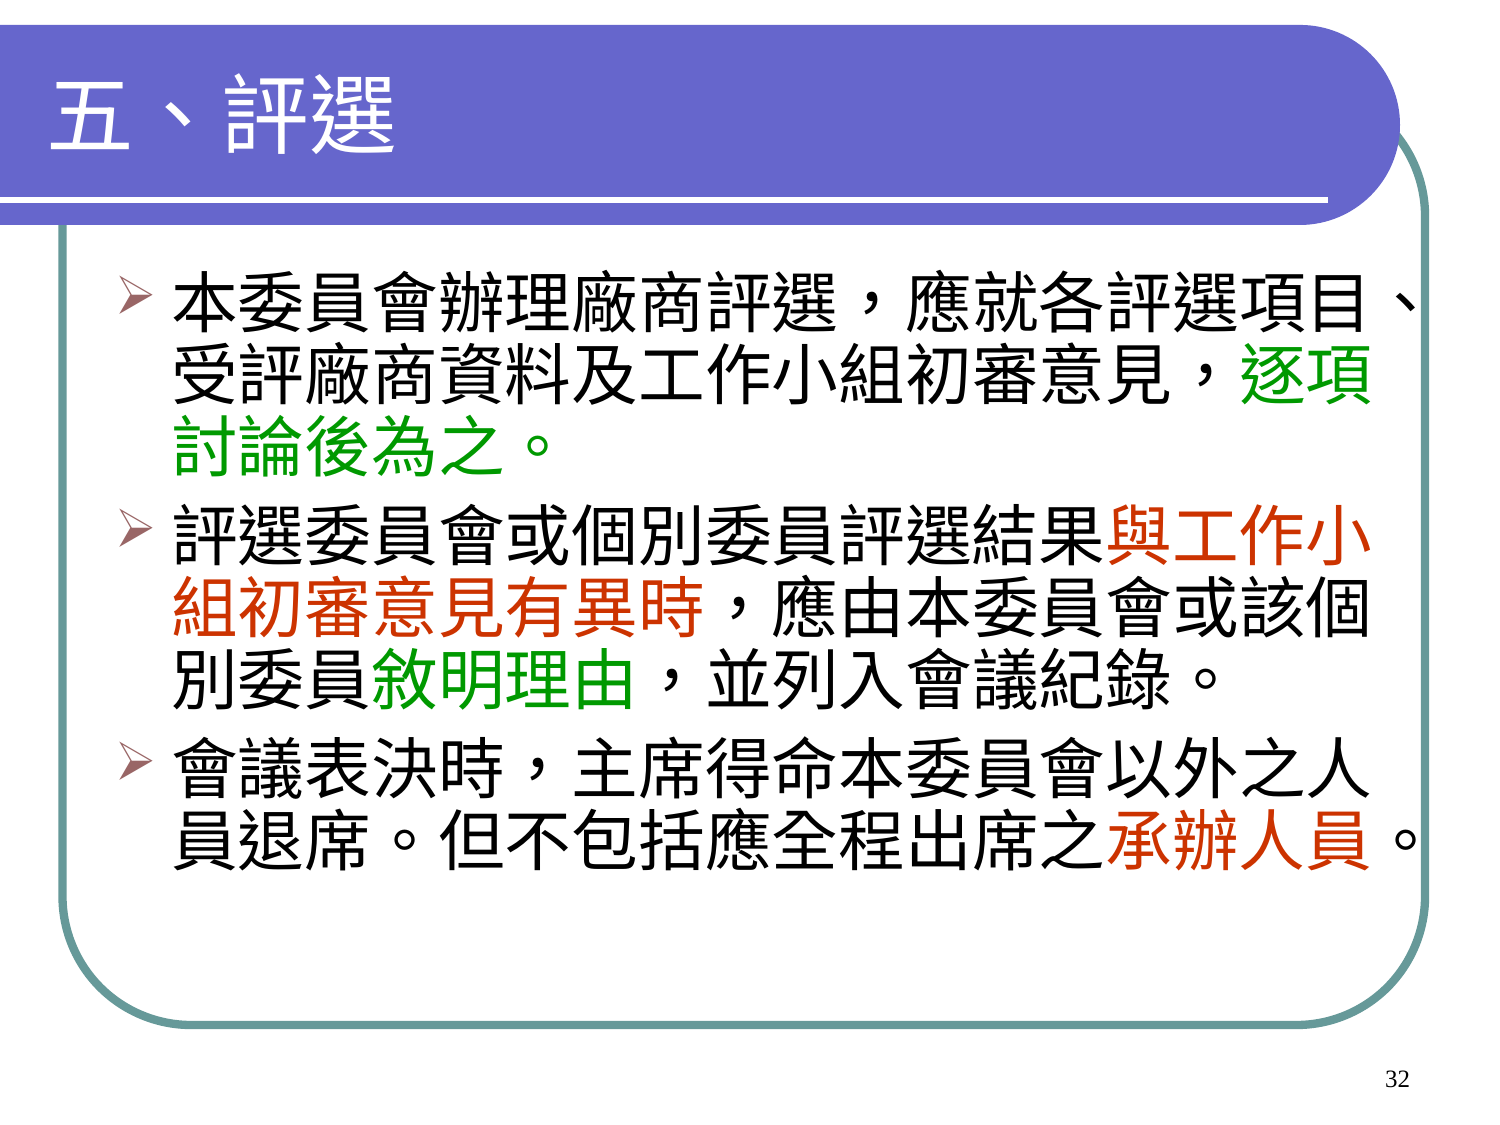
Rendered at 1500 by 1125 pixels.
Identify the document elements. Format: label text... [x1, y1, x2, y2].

title 五、評選 [31, 37, 1347, 188]
list 本委員會辦理廠商評選，應就各評選項目、受評廠商資料及工作小組初審意見，逐項討論後為之。 評選委員會或個別委員評選結果與工作小組初審意見有異時，應由本委員會或該個別委員敘明理由，並列入會議紀錄。 會議表決時，主席得命本委員會以外之人員退席。但不包括應全程出席之承辦人員。 [99, 262, 1401, 988]
text_box <編號> [1074, 1025, 1426, 1101]
